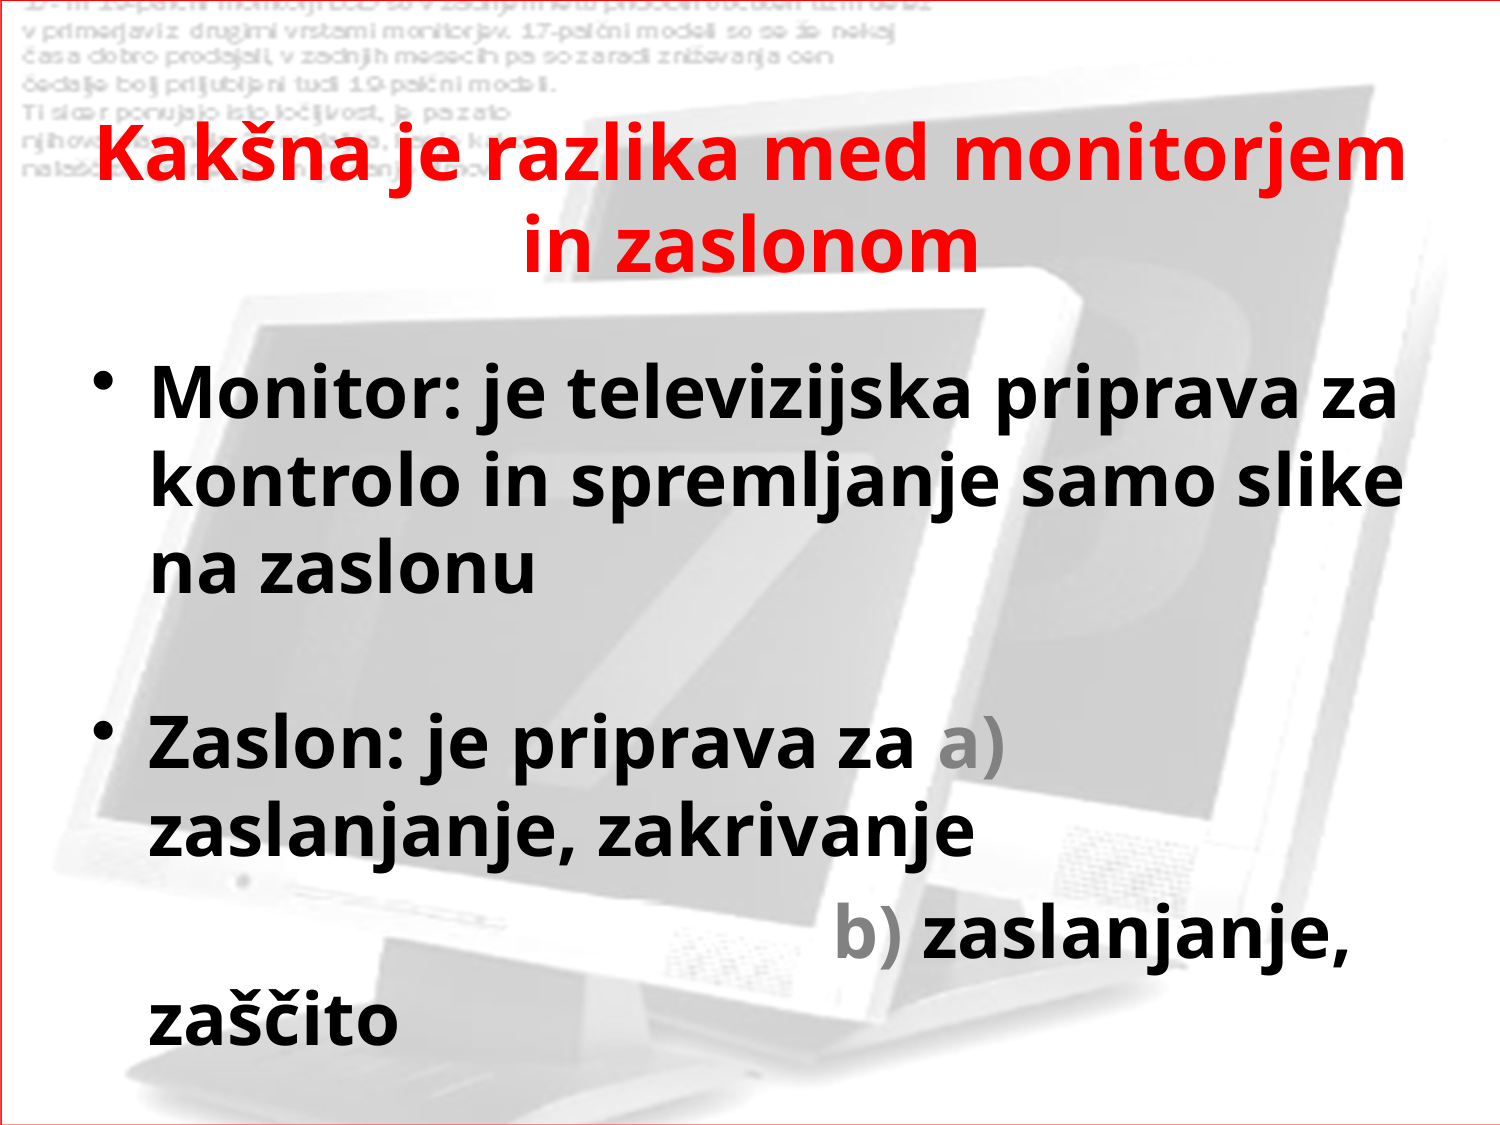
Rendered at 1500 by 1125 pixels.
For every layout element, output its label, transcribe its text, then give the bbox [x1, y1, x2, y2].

list Monitor: je televizijska priprava za kontrolo in spremljanje samo slike na zaslonu Zaslon: je priprava za a) zaslanjanje, zakrivanje b) zaslanjanje, zaščito [76, 338, 1427, 1045]
title Kakšna je razlika med monitorjem in zaslonom [76, 101, 1427, 290]
picture [0, 0, 1500, 1125]
